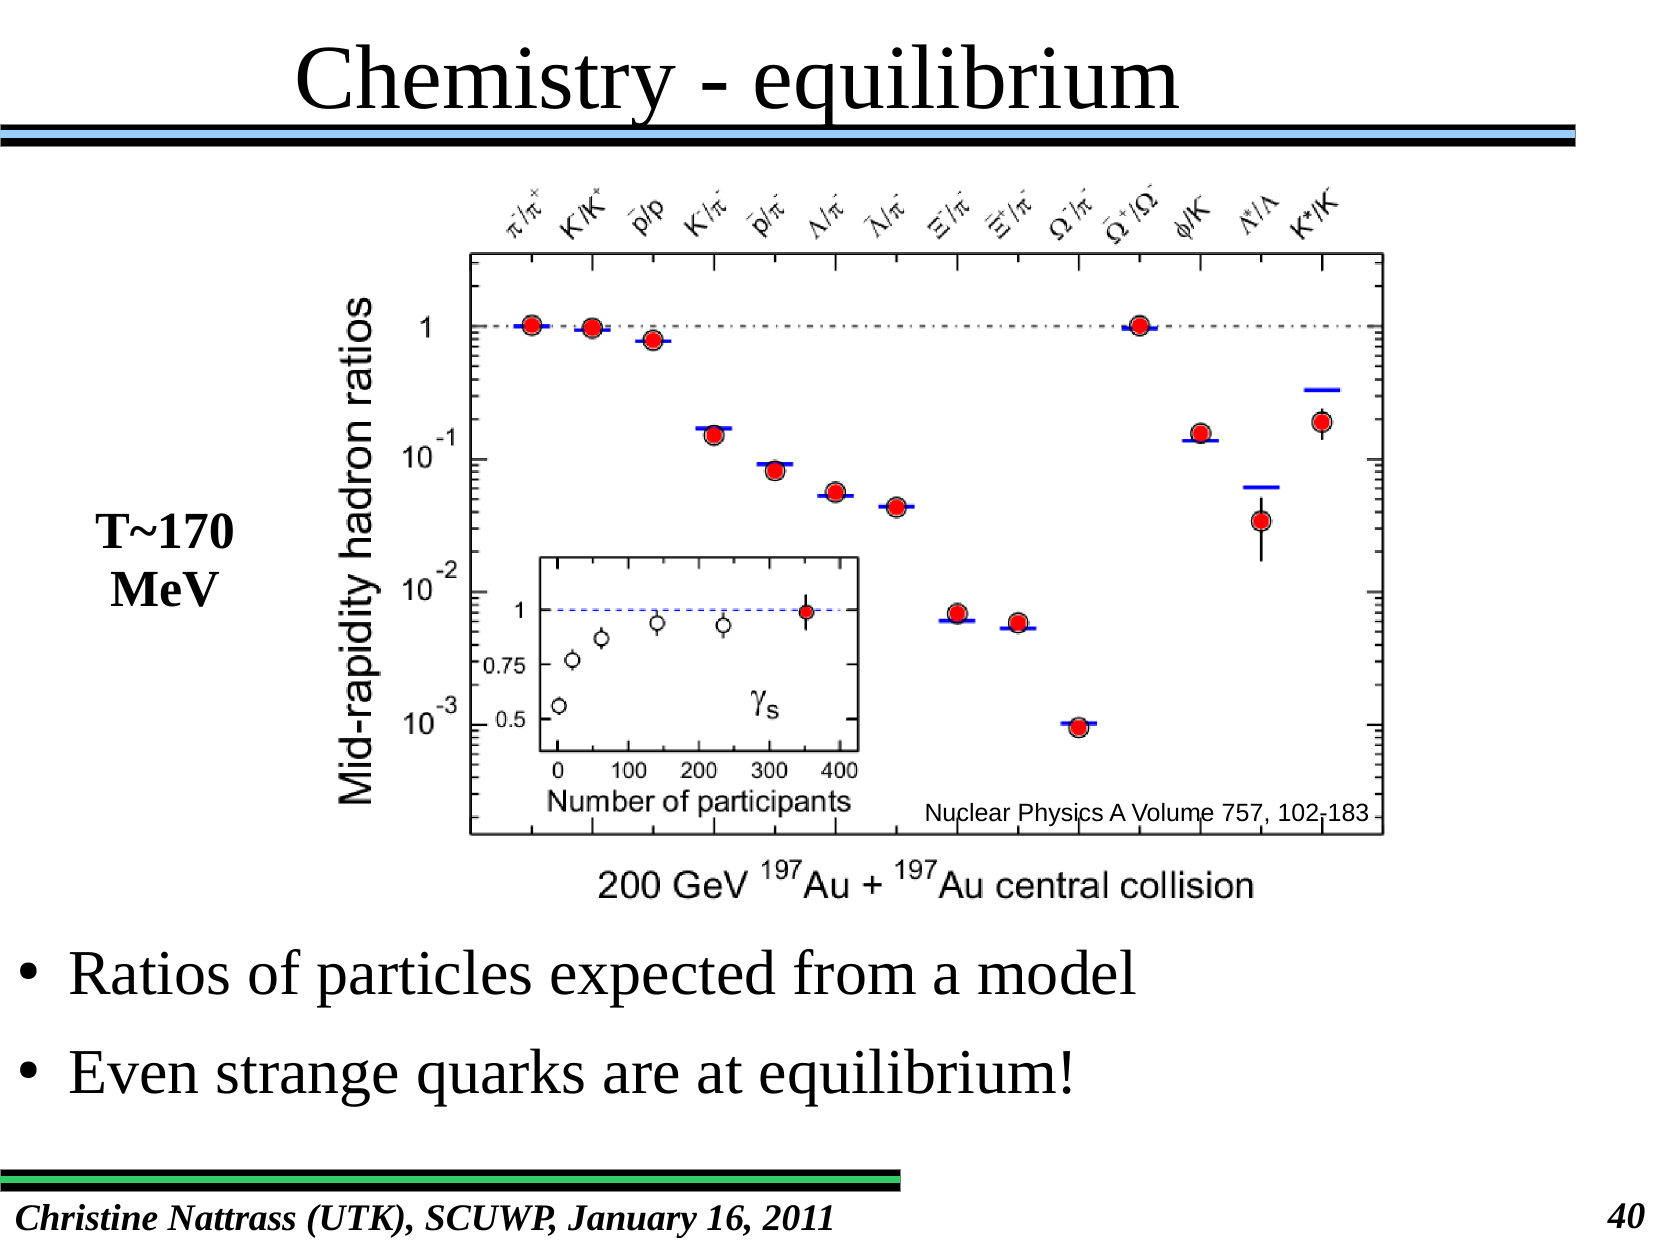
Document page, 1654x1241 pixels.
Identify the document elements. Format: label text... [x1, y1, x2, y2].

title Chemistry - equilibrium [0, 15, 1482, 139]
text_box T~170 MeV [60, 495, 271, 625]
text_box Nuclear Physics A Volume 757, 102-183 [909, 791, 1423, 849]
list Ratios of particles expected from a model Even strange quarks are at equilibrium! [0, 937, 1571, 1109]
picture [337, 179, 1388, 900]
